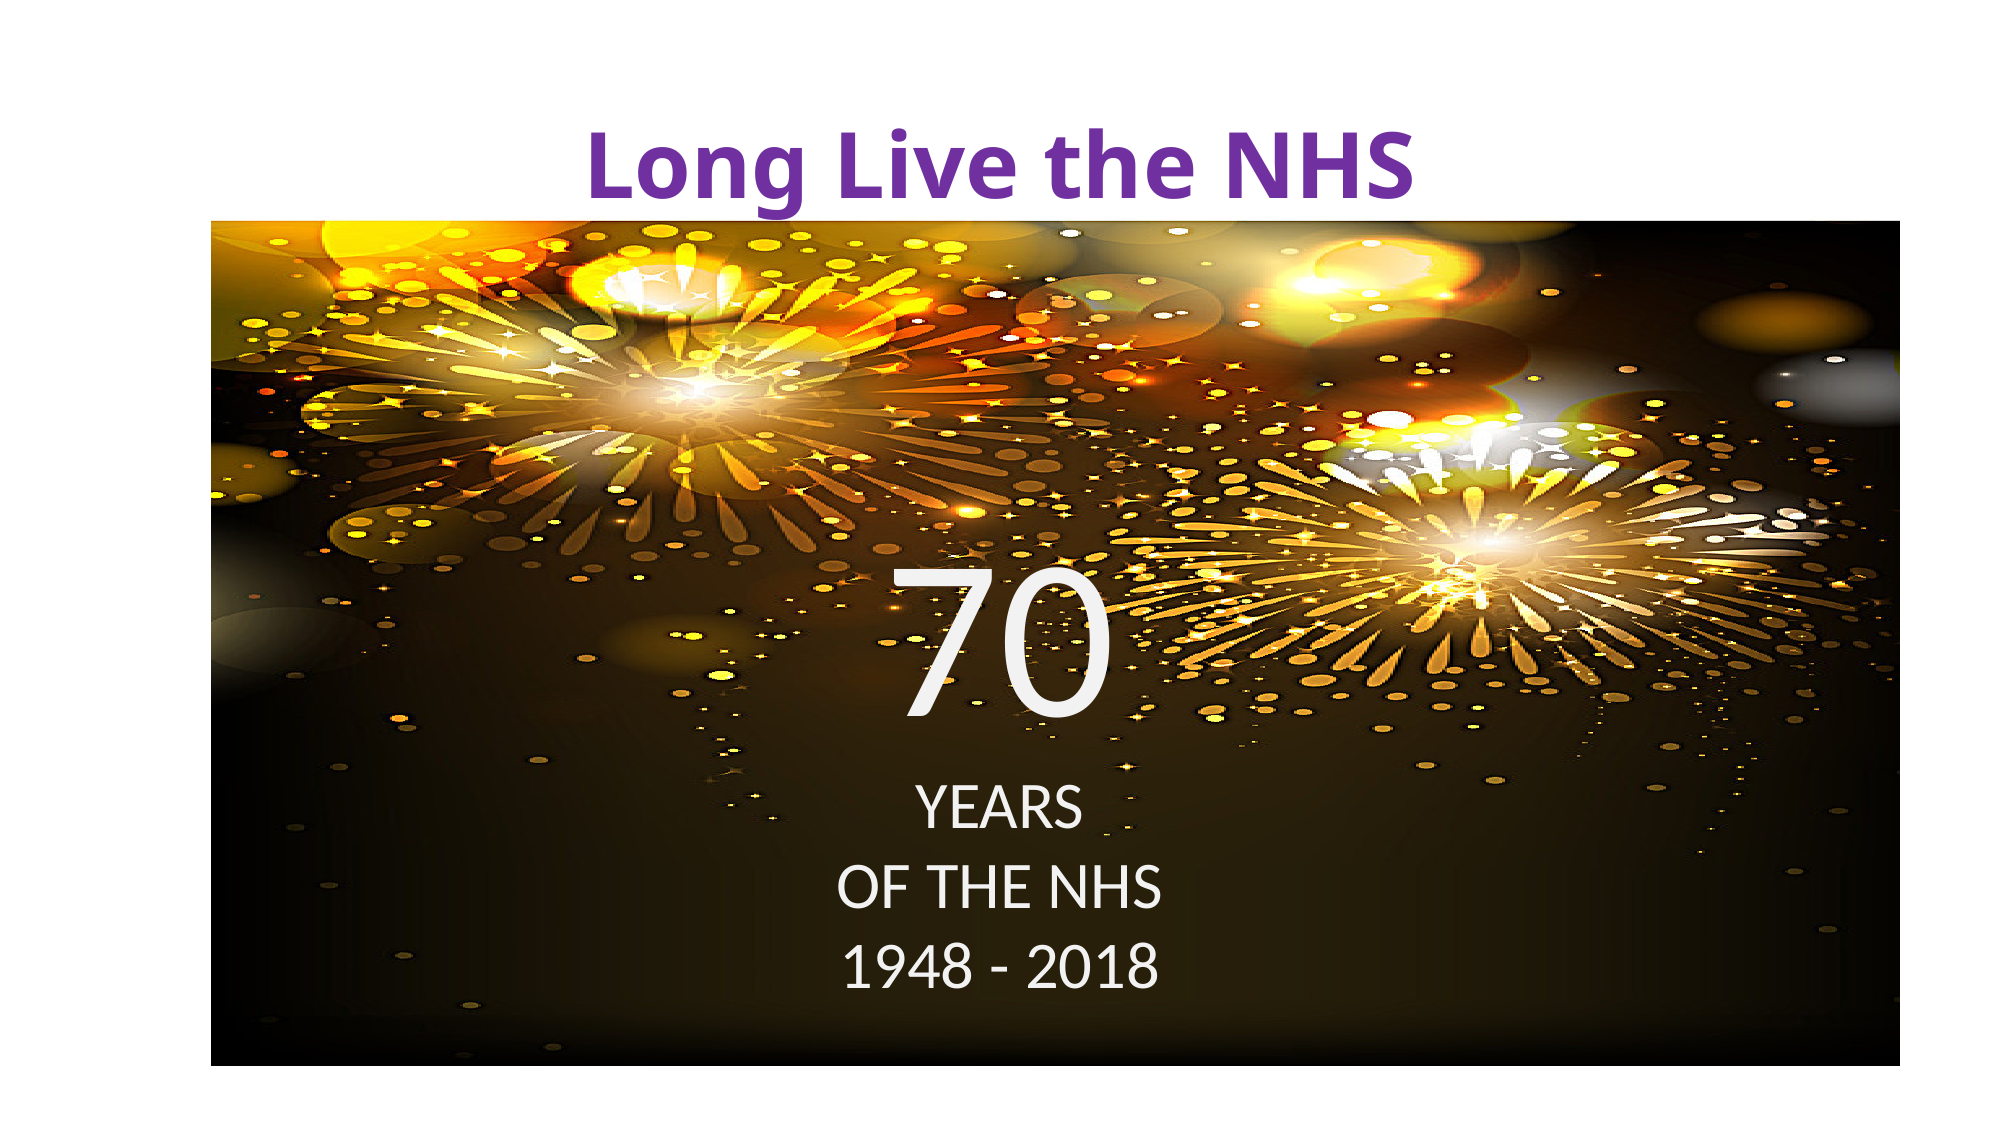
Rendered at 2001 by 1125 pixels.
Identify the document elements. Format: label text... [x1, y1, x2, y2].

text_box 70 YEARS OF THE NHS 1948 - 2018 [752, 479, 1248, 1015]
title Long Live the NHS [137, 59, 1863, 278]
picture [211, 216, 1900, 1066]
